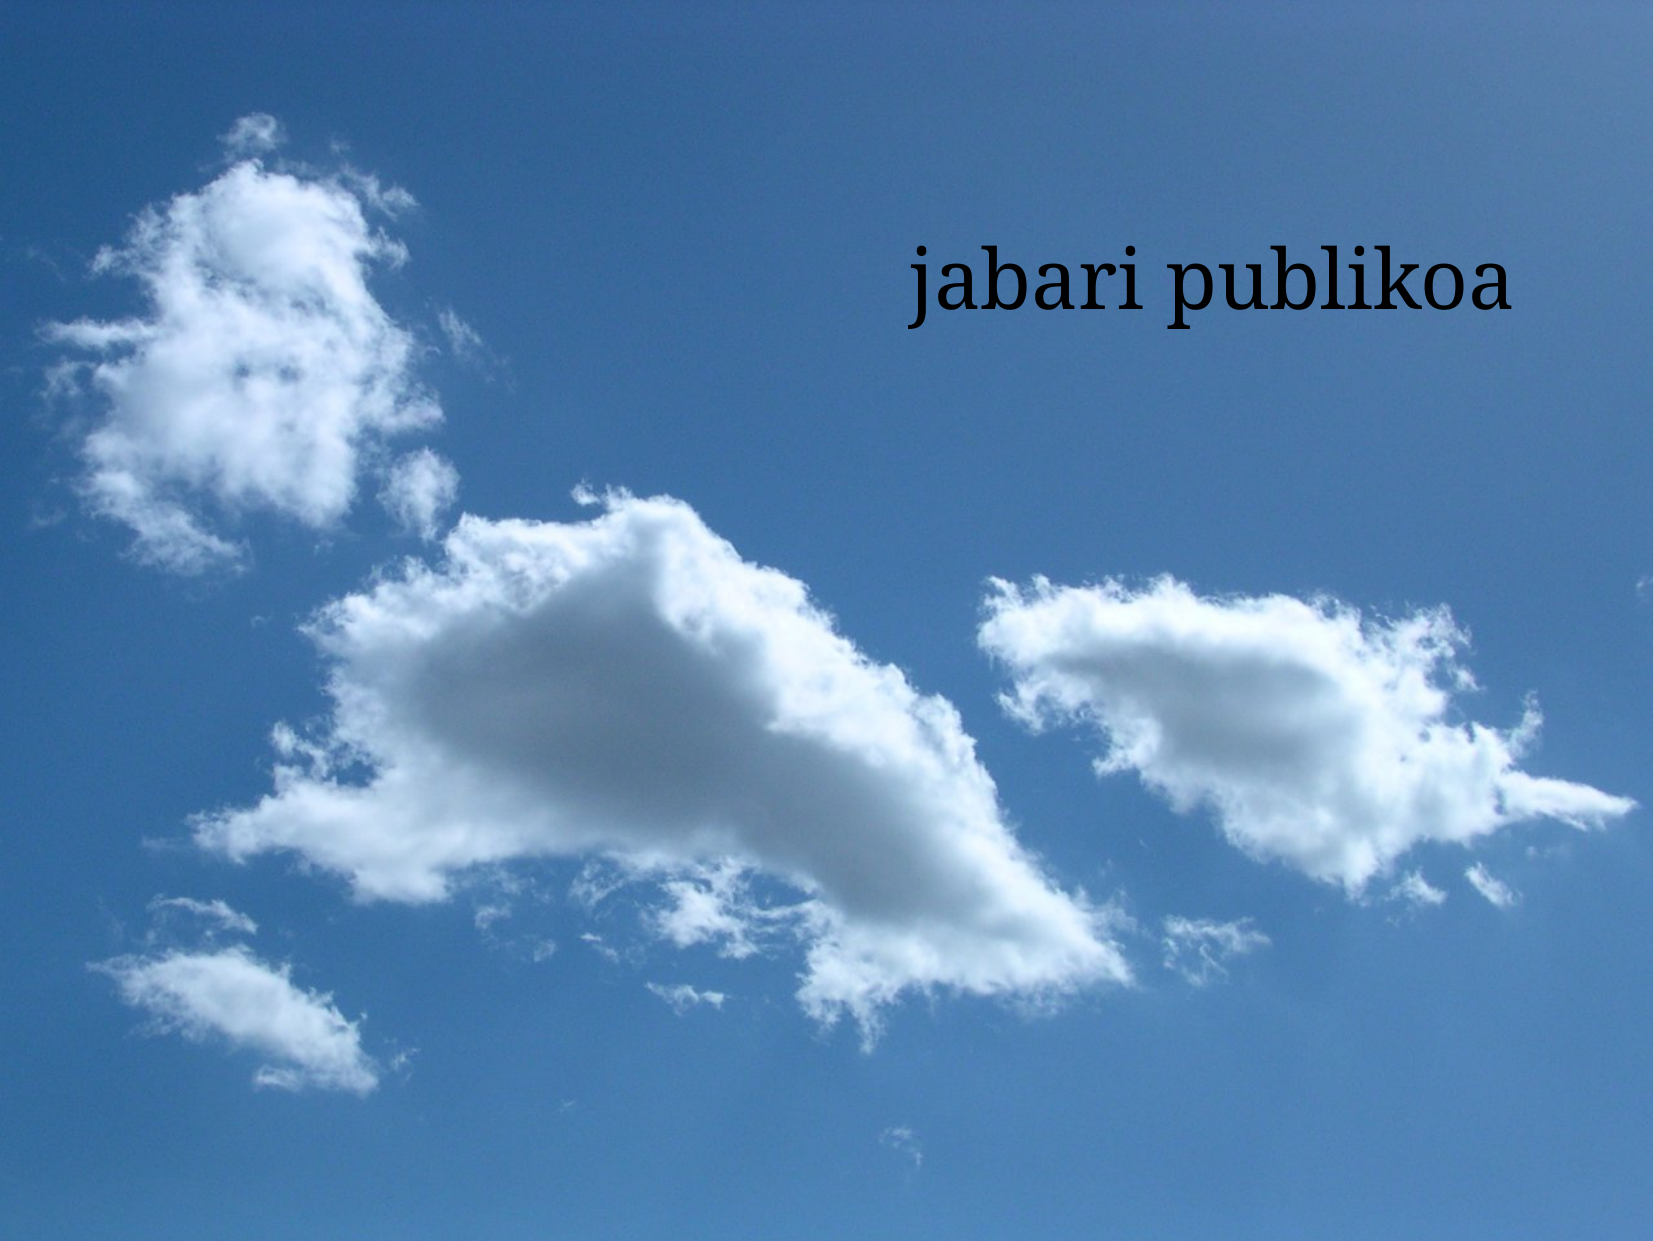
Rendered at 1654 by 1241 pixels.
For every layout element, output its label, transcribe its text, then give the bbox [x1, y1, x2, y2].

picture [0, 0, 1654, 1241]
text_box jabari publikoa [894, 212, 1474, 328]
